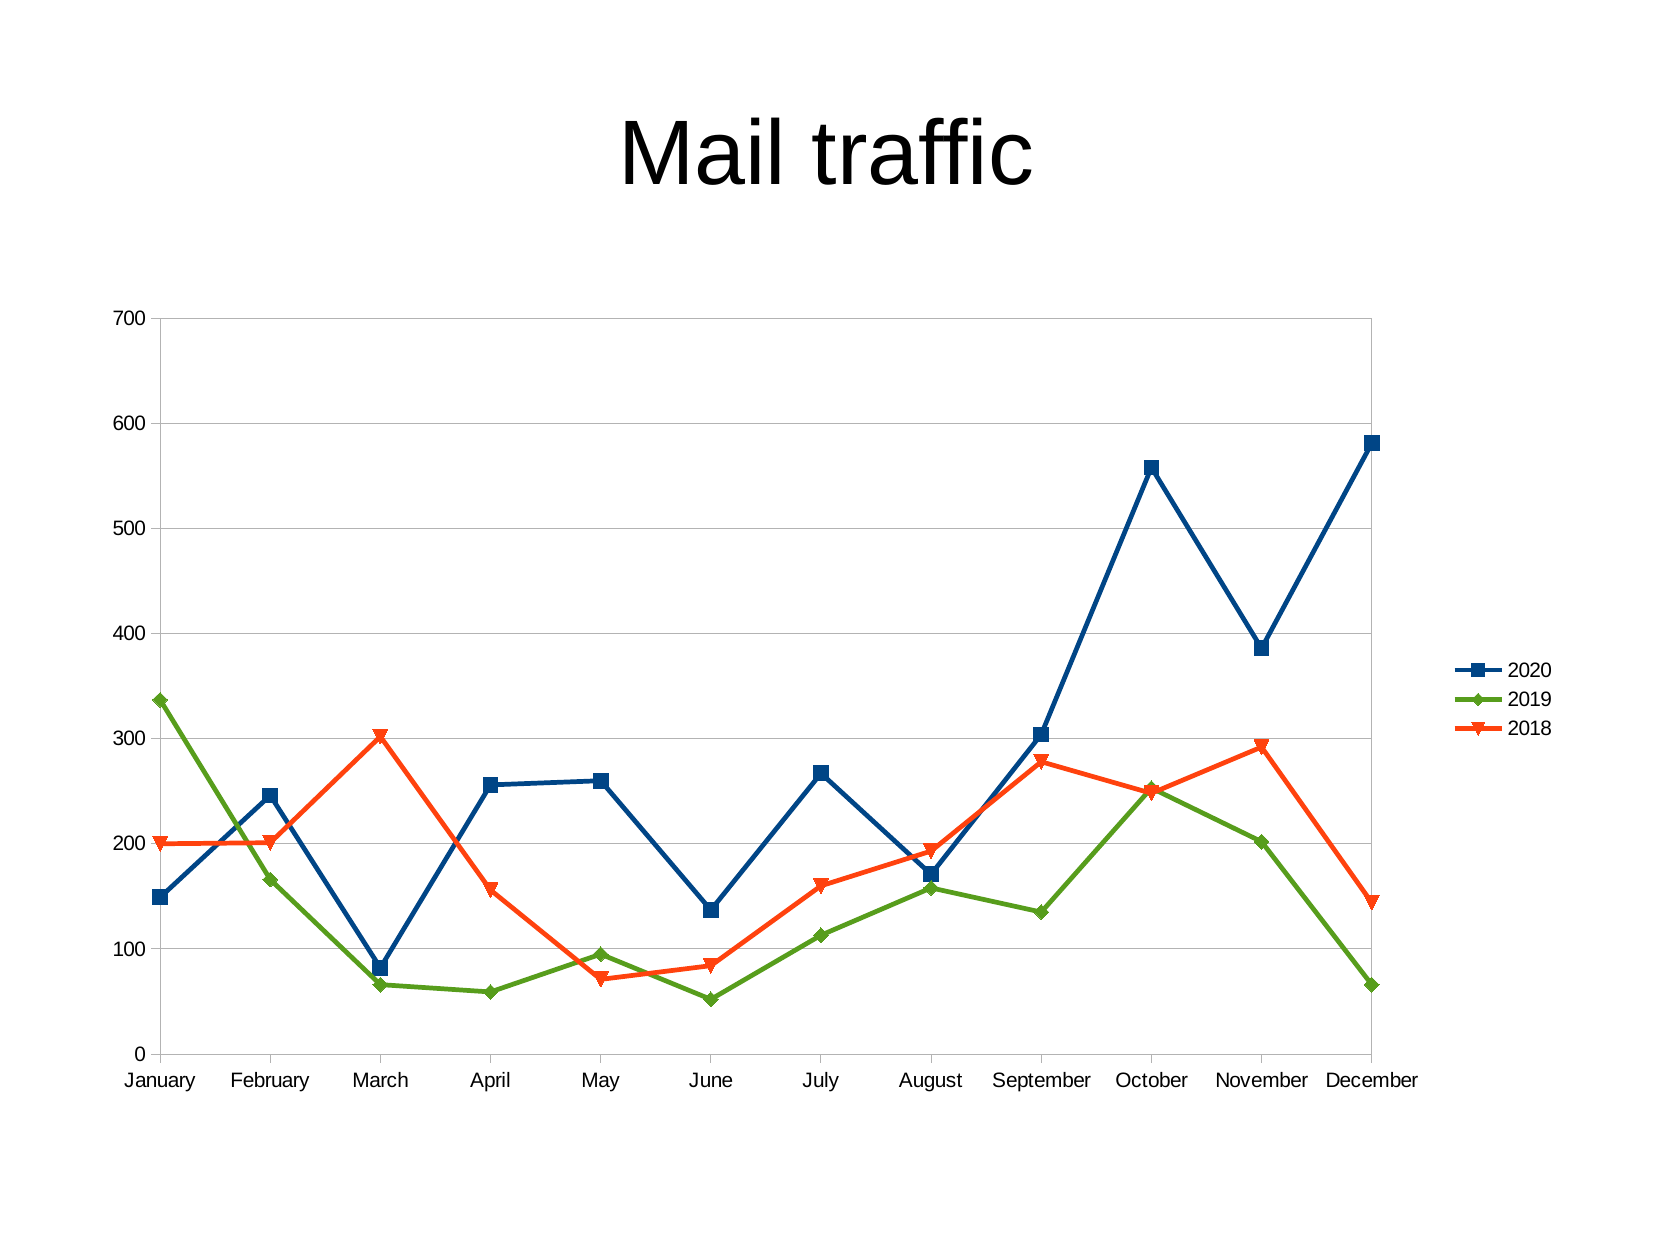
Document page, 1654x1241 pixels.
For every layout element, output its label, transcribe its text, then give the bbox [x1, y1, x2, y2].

chart [82, 290, 1571, 1109]
title Mail traffic [82, 49, 1571, 257]
